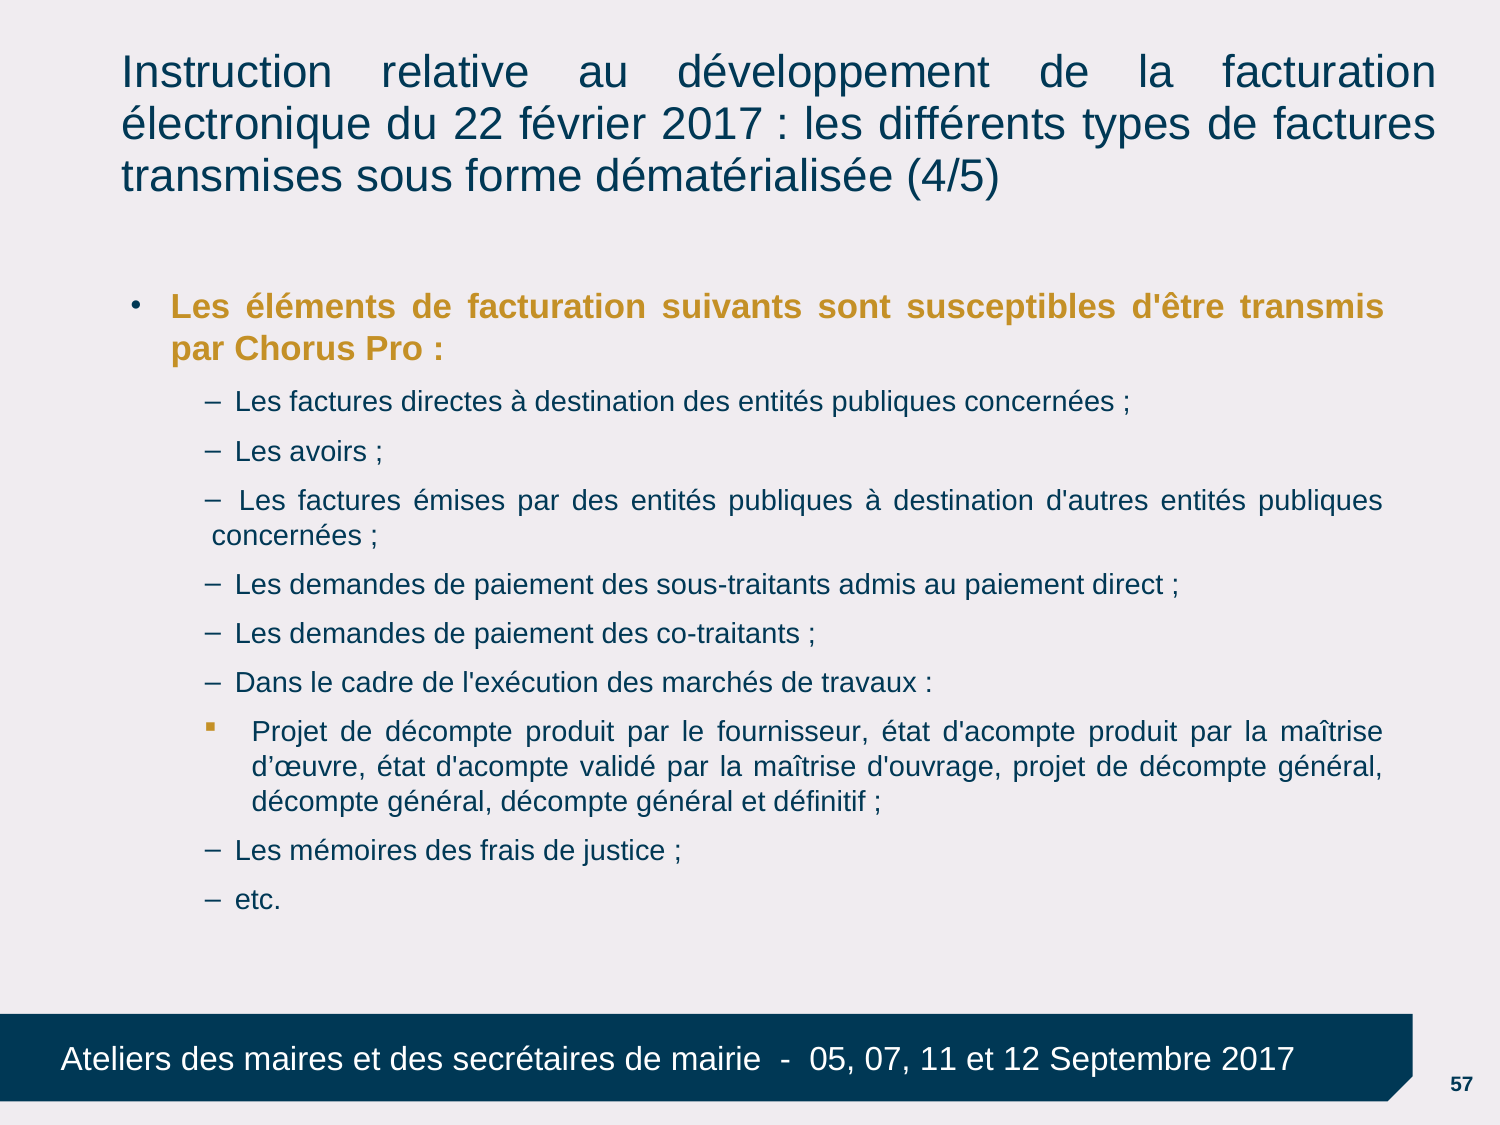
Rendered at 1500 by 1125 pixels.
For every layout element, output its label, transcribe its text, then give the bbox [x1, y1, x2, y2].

list Les éléments de facturation suivants sont susceptibles d'être transmis par Chorus Pro : Les factures directes à destination des entités publiques concernées ; Les avoirs ; Les factures émises par des entités publiques à destination d'autres entités publiques concernées ; Les demandes de paiement des sous-traitants admis au paiement direct ; Les demandes de paiement des co-traitants ; Dans le cadre de l'exécution des marchés de travaux : Projet de décompte produit par le fournisseur, état d'acompte produit par la maîtrise d’œuvre, état d'acompte validé par la maîtrise d'ouvrage, projet de décompte général, décompte général, décompte général et définitif ; Les mémoires des frais de justice ; etc. [129, 283, 1387, 916]
title Instruction relative au développement de la facturation électronique du 22 février 2017 : les différents types de factures transmises sous forme dématérialisée (4/5) [121, 44, 1438, 204]
